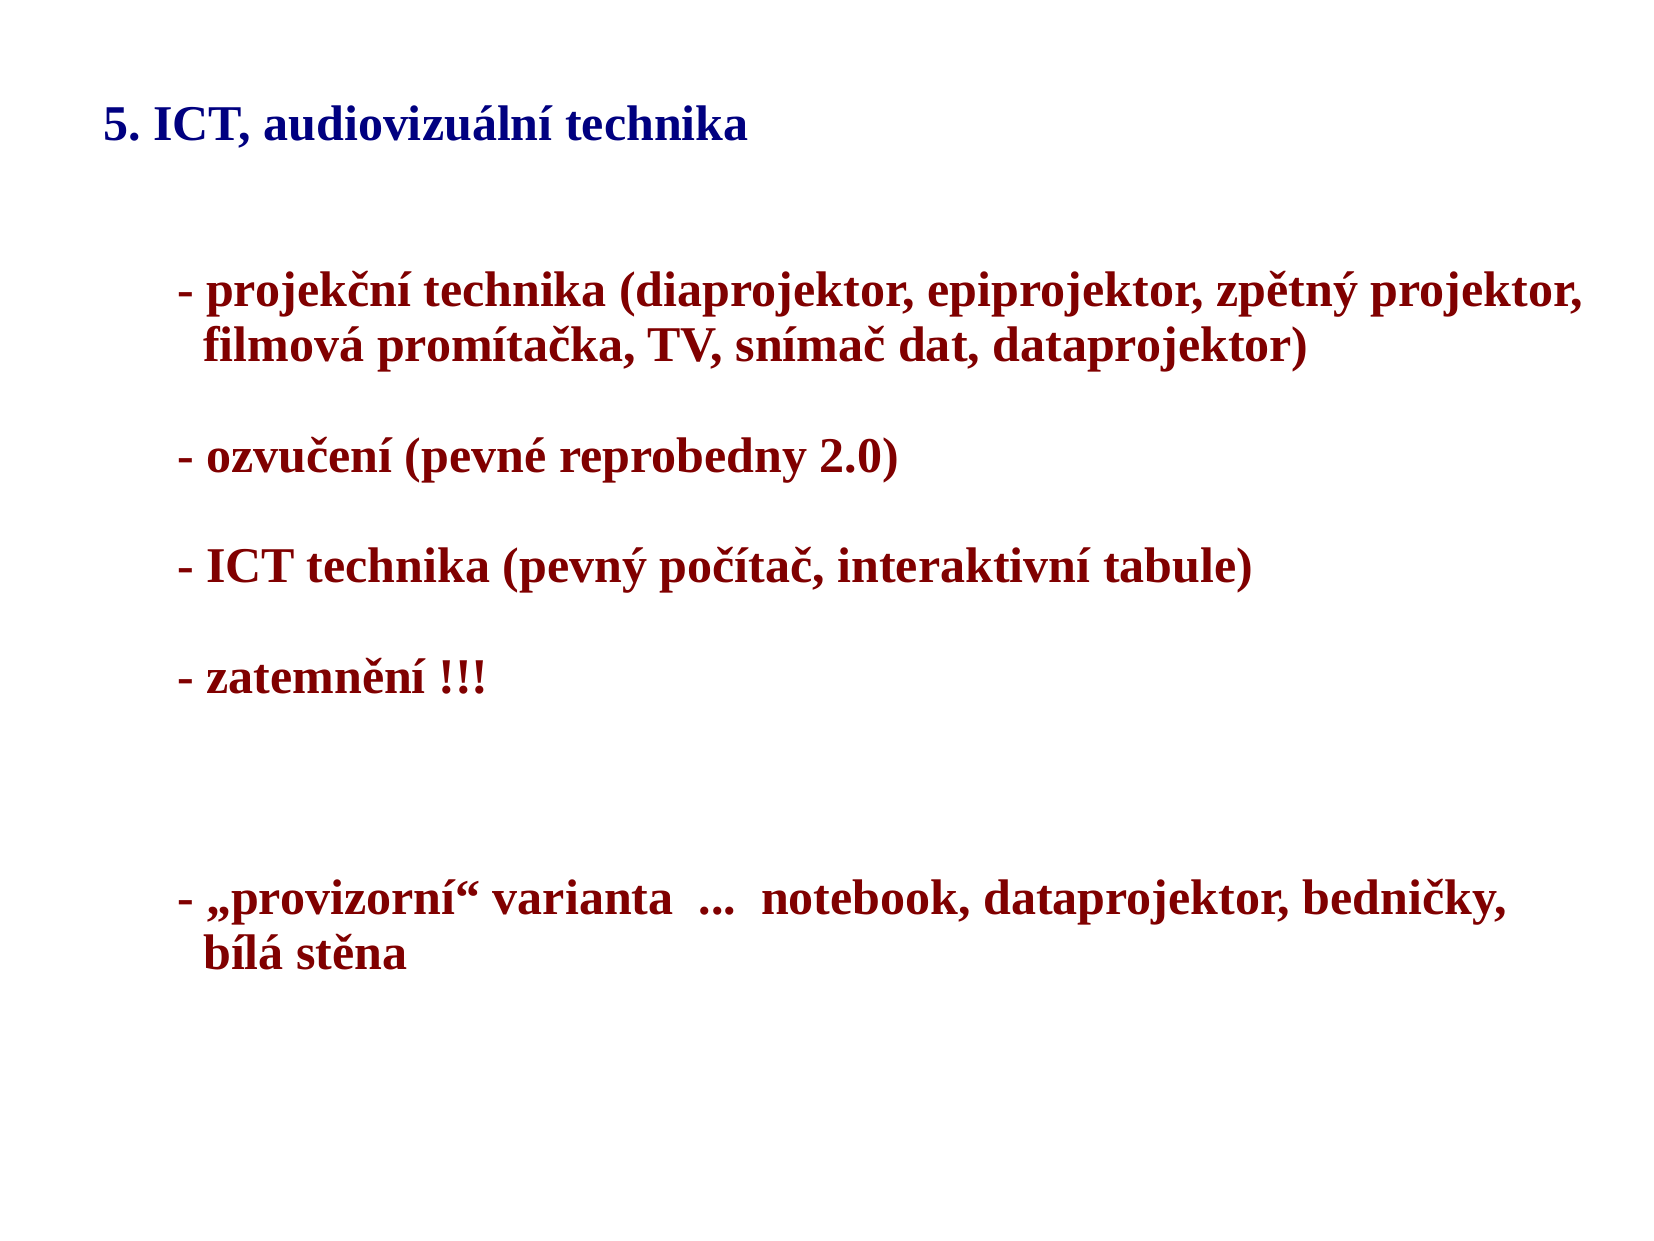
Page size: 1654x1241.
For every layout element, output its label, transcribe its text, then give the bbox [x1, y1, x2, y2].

text_box 5. ICT, audiovizuální technika - projekční technika (diaprojektor, epiprojektor, zpětný projektor, filmová promítačka, TV, snímač dat, dataprojektor) - ozvučení (pevné reprobedny 2.0) - ICT technika (pevný počítač, interaktivní tabule) - zatemnění !!! - „provizorní“ varianta ... notebook, dataprojektor, bedničky, bílá stěna [88, 88, 1601, 1008]
